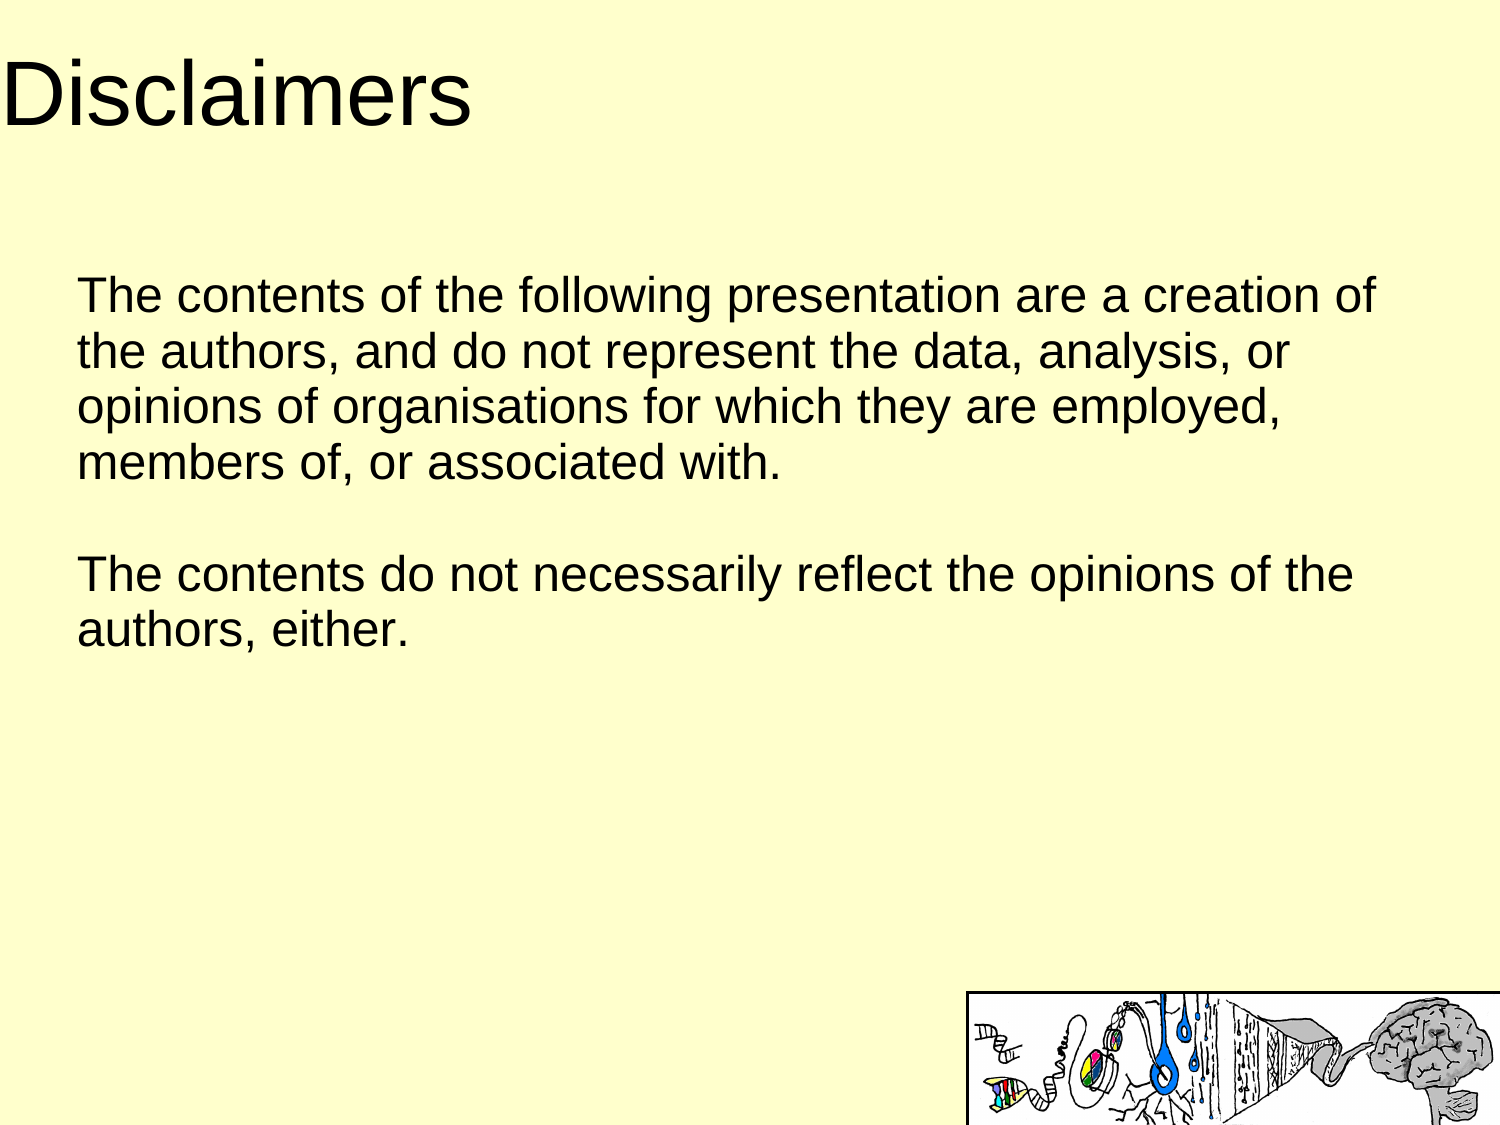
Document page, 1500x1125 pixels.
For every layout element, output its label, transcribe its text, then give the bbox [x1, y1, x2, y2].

title Disclaimers [0, 7, 1500, 181]
list The contents of the following presentation are a creation of the authors, and do not represent the data, analysis, or opinions of organisations for which they are employed, members of, or associated with. The contents do not necessarily reflect the opinions of the authors, either. [76, 267, 1427, 995]
picture [969, 994, 1500, 1125]
